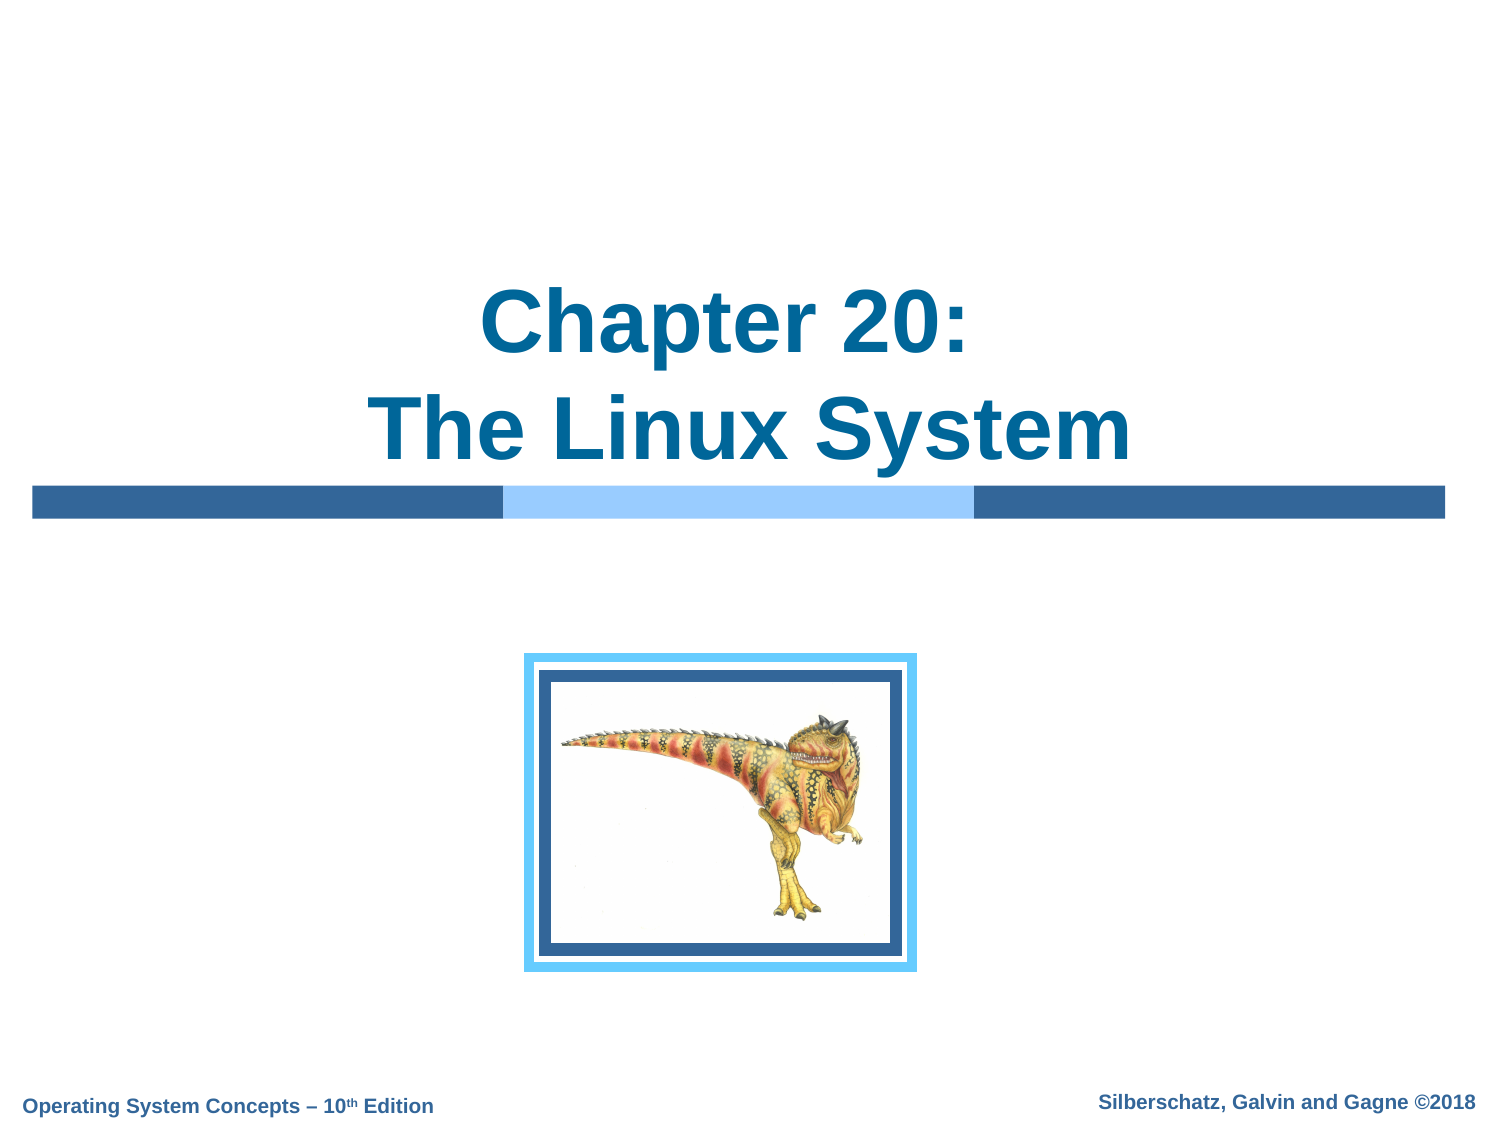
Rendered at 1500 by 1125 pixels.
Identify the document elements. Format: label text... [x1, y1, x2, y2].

picture [551, 682, 890, 943]
title Chapter 20: The Linux System [112, 135, 1388, 486]
